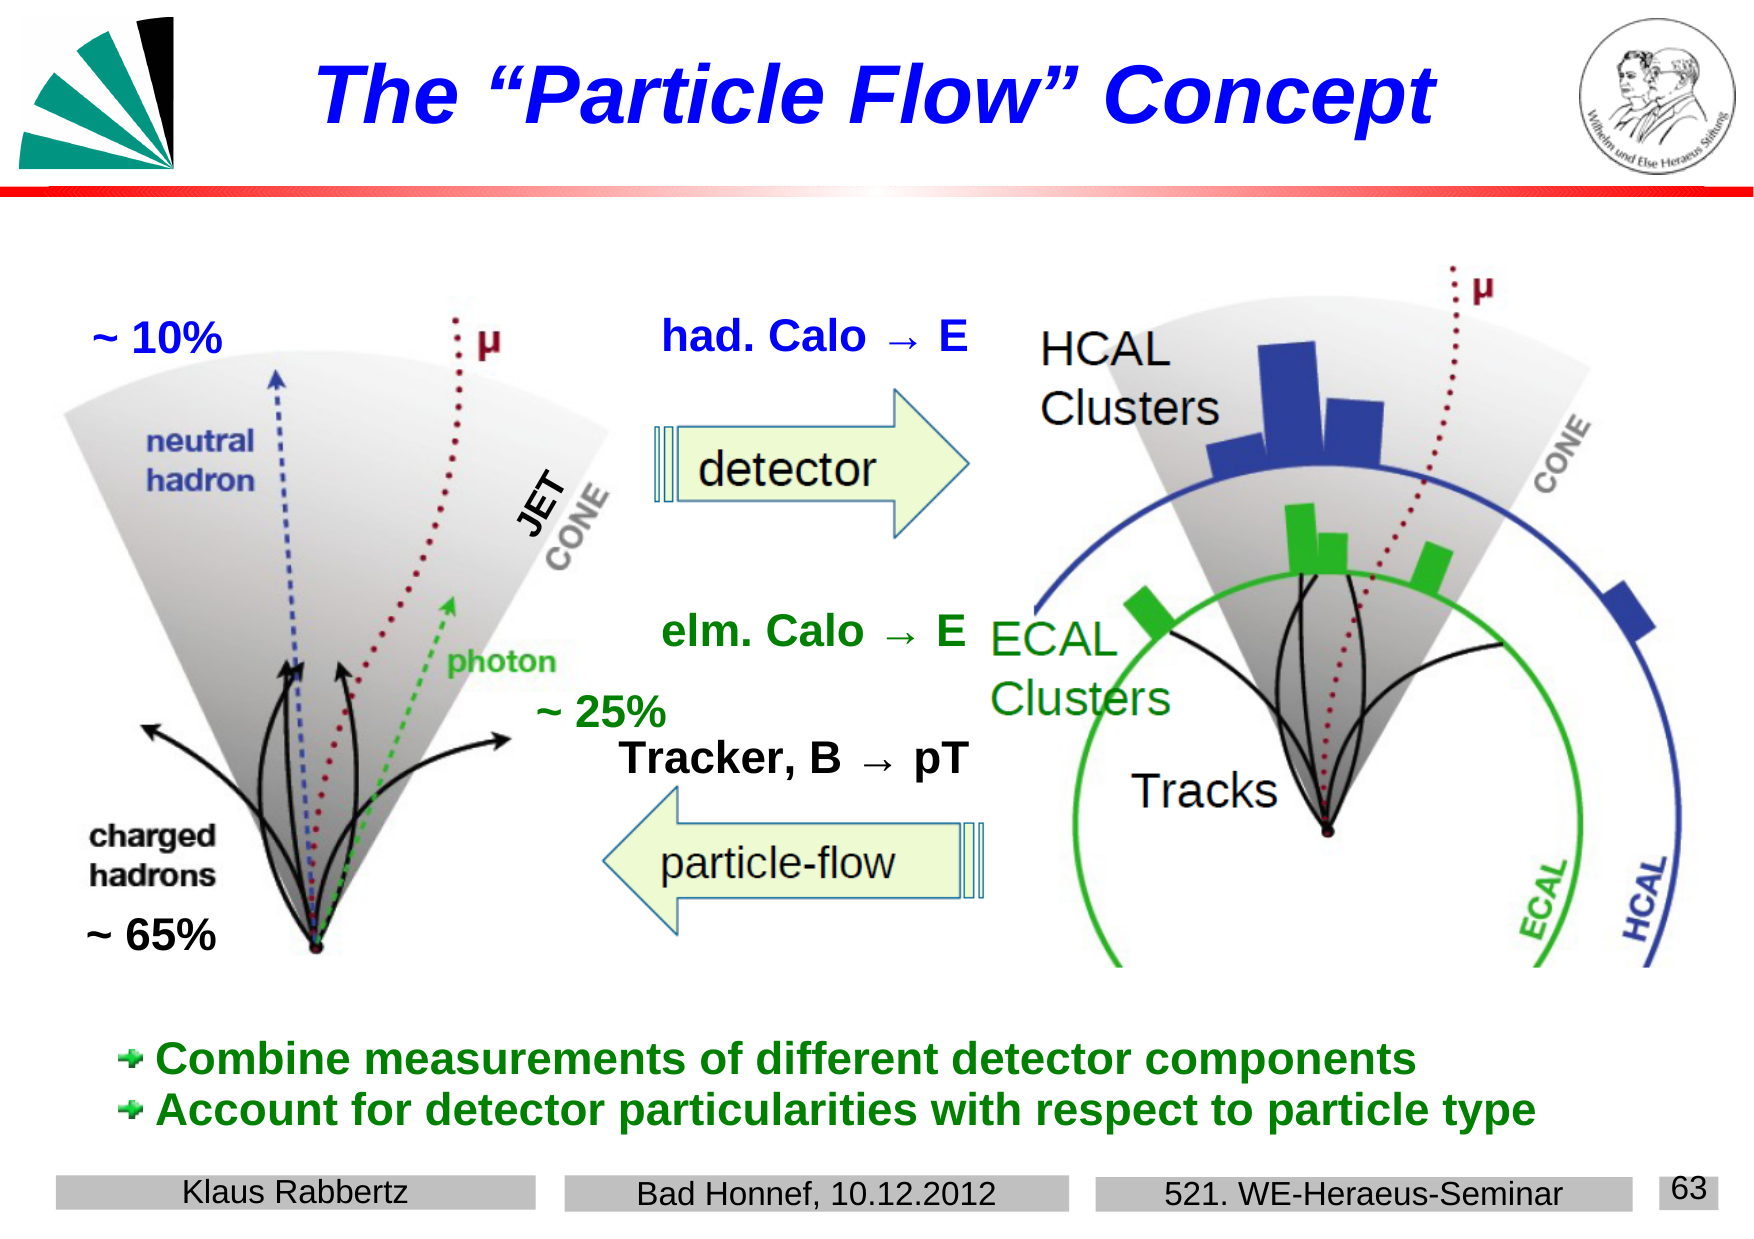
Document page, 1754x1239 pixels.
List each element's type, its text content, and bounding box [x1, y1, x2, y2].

picture [19, 17, 174, 171]
text_box Combine measurements of different detector components Account for detector particularities with respect to particle type [106, 1026, 1550, 1142]
text_box ~ 10% [80, 305, 235, 369]
title The “Particle Flow” Concept [189, 0, 1560, 190]
text_box JET [494, 450, 588, 558]
picture [39, 265, 1704, 980]
text_box had. Calo → E [649, 303, 982, 367]
text_box ~ 25% [523, 680, 678, 744]
text_box elm. Calo → E [649, 598, 979, 663]
text_box Tracker, B → pT [606, 726, 983, 790]
picture [1579, 18, 1736, 175]
text_box ~ 65% [74, 902, 228, 966]
